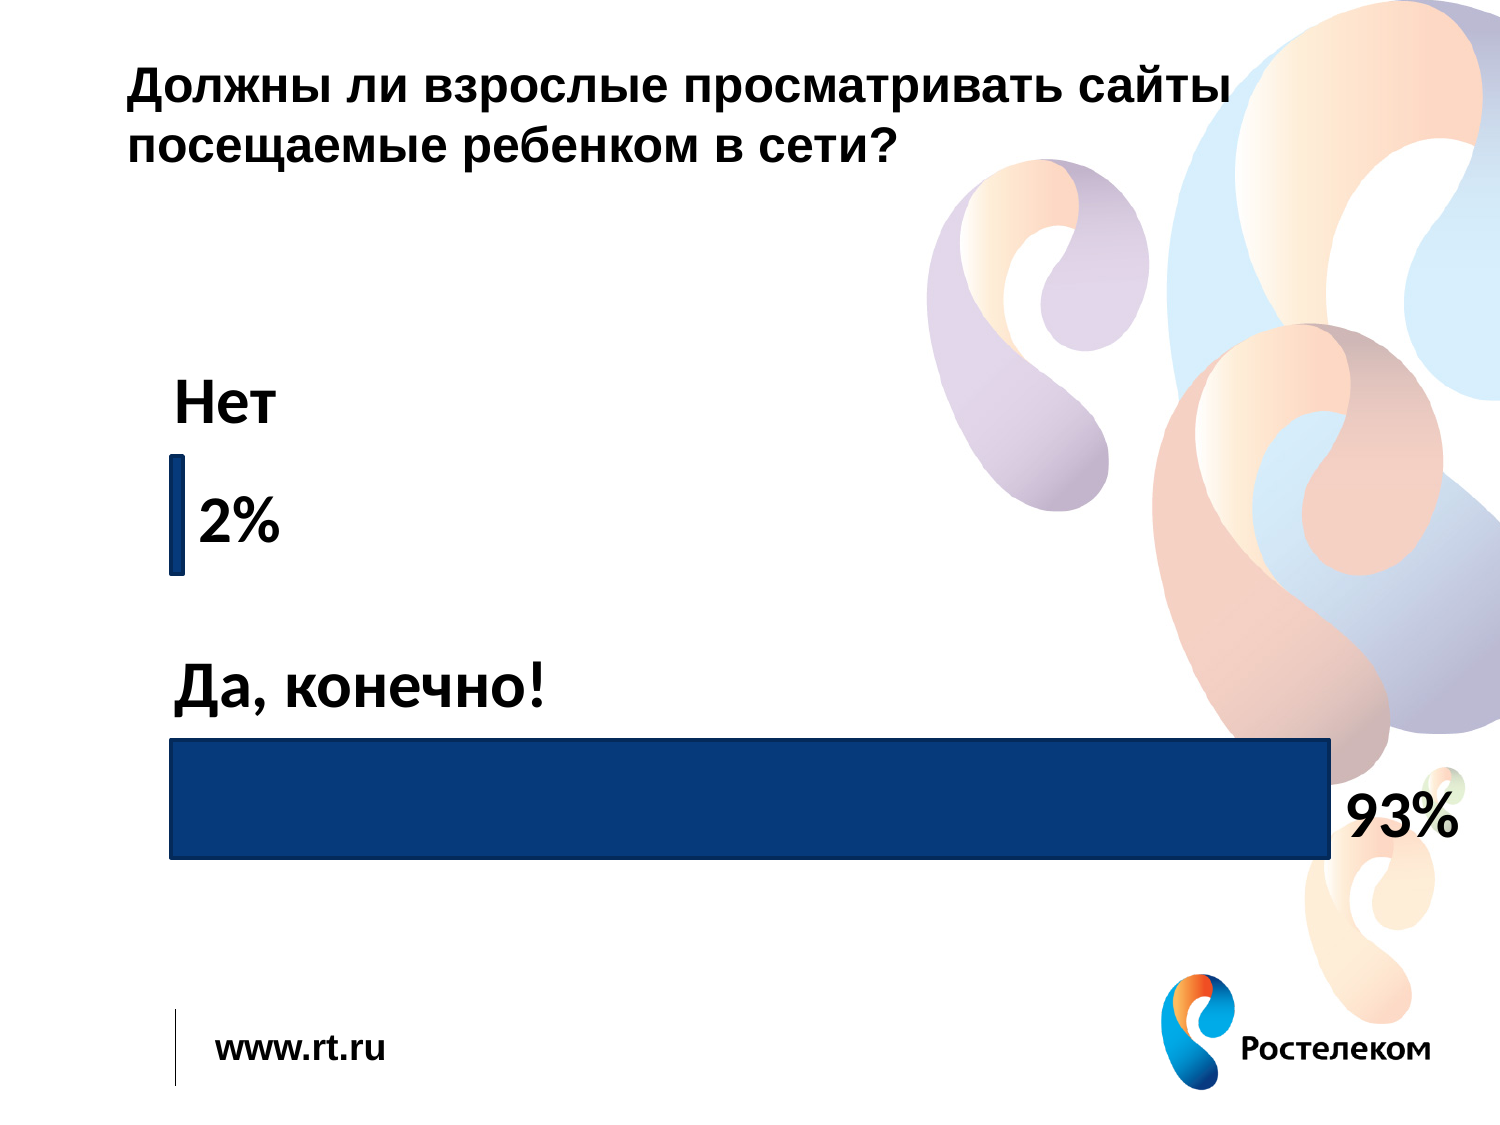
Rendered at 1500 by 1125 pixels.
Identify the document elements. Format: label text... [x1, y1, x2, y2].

title Должны ли взрослые просматривать сайты посещаемые ребенком в сети? [112, 45, 1425, 233]
text_box Да, конечно! [159, 633, 739, 729]
picture [926, 0, 1500, 1125]
text_box [171, 739, 1329, 858]
text_box 93% [1329, 763, 1476, 859]
text_box 2% [183, 467, 296, 563]
text_box [171, 456, 183, 575]
text_box Нет [160, 349, 292, 445]
